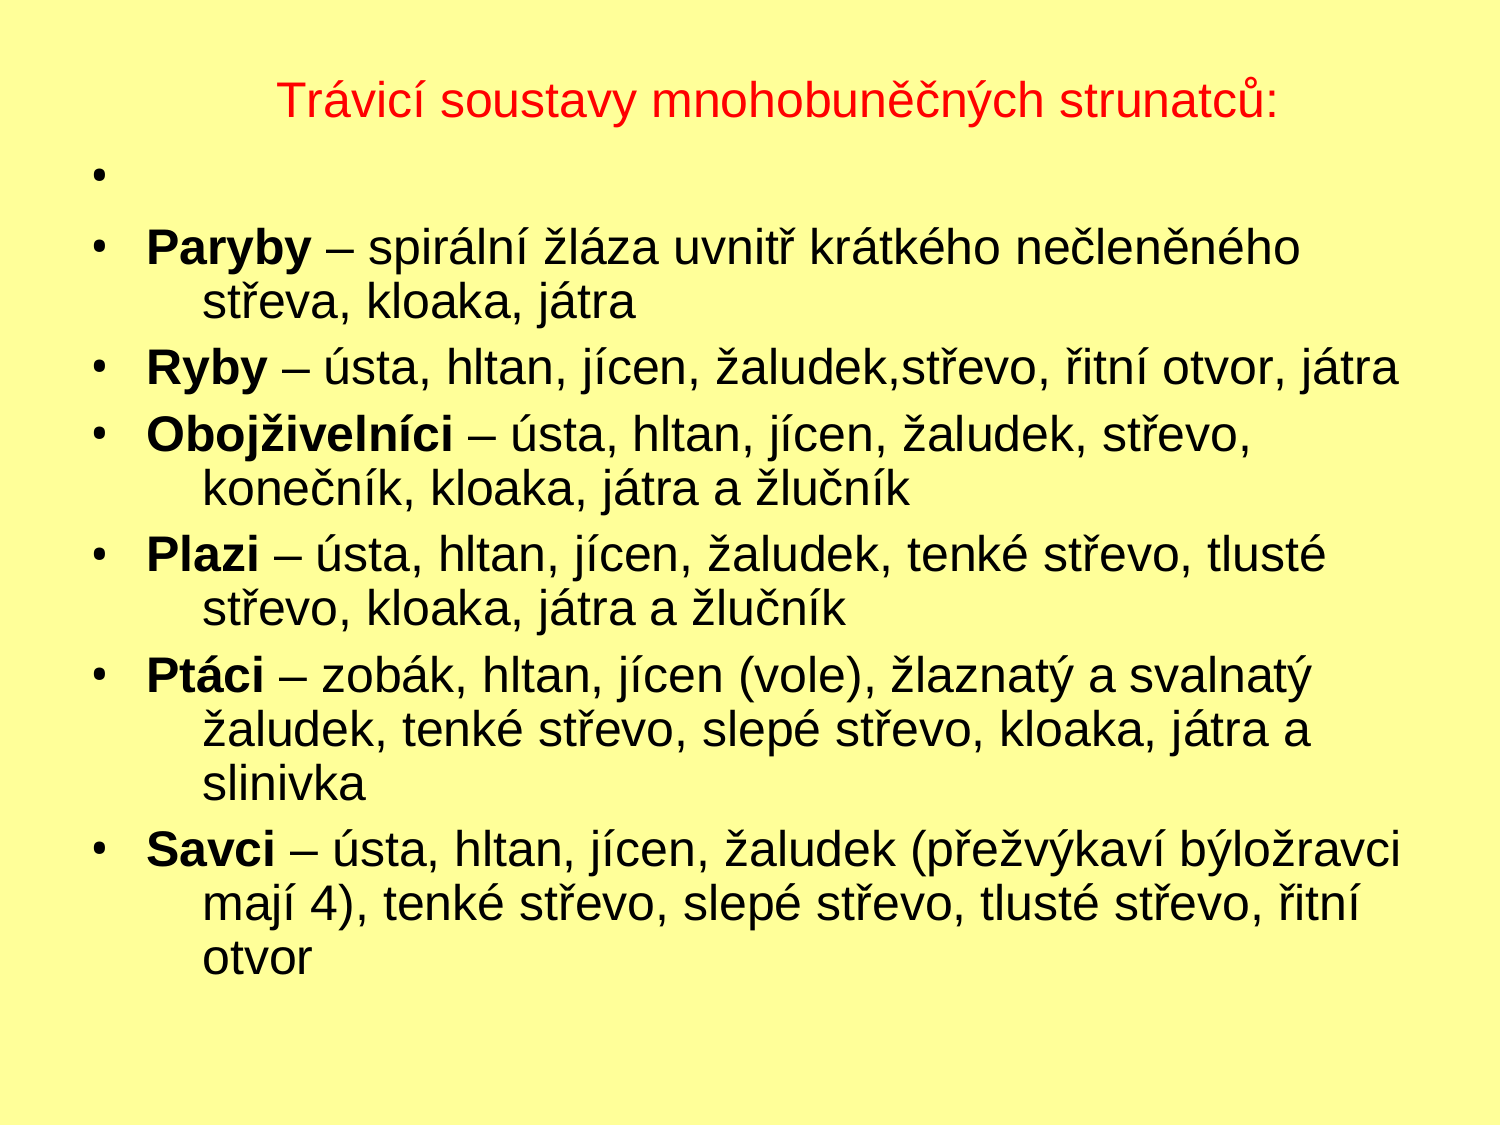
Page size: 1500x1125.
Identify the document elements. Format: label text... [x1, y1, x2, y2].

list Trávicí soustavy mnohobuněčných strunatců: Paryby – spirální žláza uvnitř krátkého nečleněného střeva, kloaka, játra Ryby – ústa, hltan, jícen, žaludek,střevo, řitní otvor, játra Obojživelníci – ústa, hltan, jícen, žaludek, střevo, konečník, kloaka, játra a žlučník Plazi – ústa, hltan, jícen, žaludek, tenké střevo, tlusté střevo, kloaka, játra a žlučník Ptáci – zobák, hltan, jícen (vole), žlaznatý a svalnatý žaludek, tenké střevo, slepé střevo, kloaka, játra a slinivka Savci – ústa, hltan, jícen, žaludek (přežvýkaví býložravci mají 4), tenké střevo, slepé střevo, tlusté střevo, řitní otvor [75, 66, 1426, 1005]
